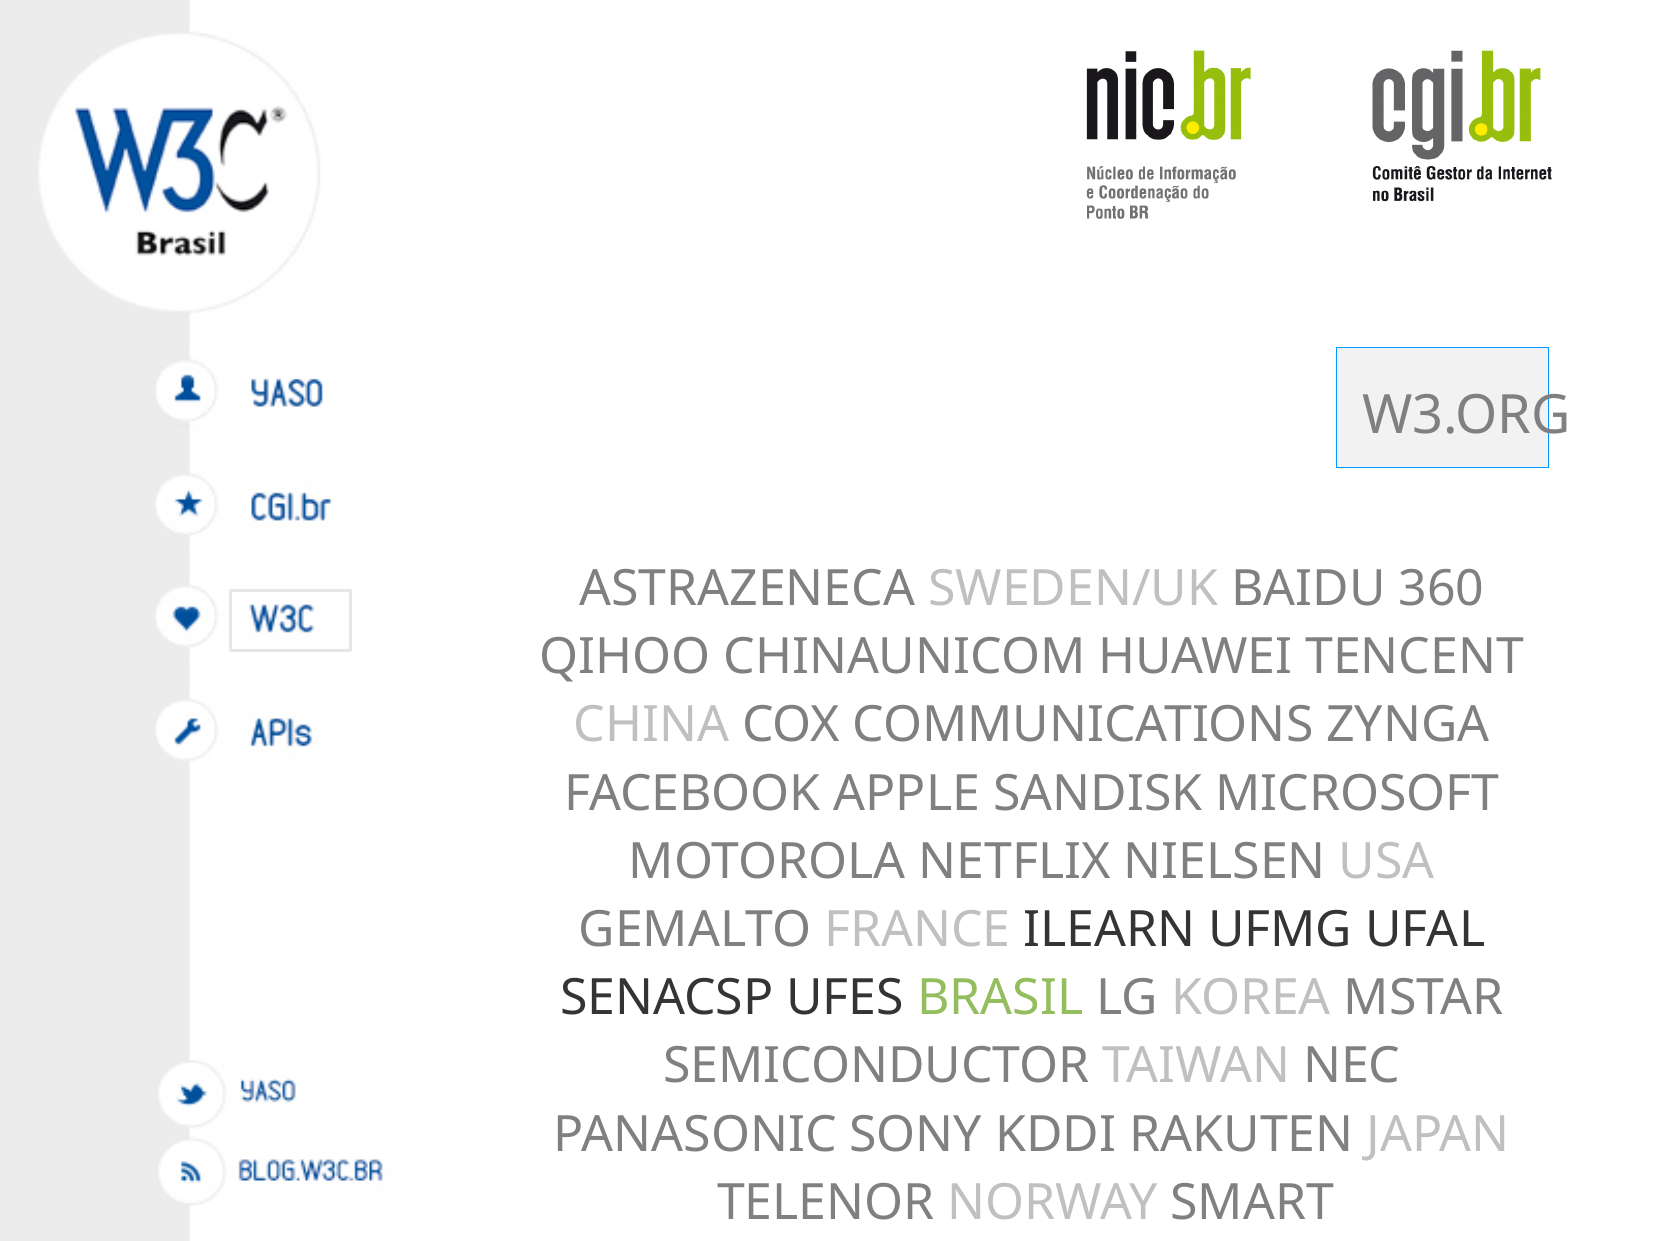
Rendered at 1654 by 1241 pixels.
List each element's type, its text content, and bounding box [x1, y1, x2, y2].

picture [0, 0, 1654, 1241]
text_box W3.ORG [1347, 367, 1543, 442]
text_box ASTRAZENECA SWEDEN/UK BAIDU 360 QIHOO CHINAUNICOM HUAWEI TENCENT CHINA COX COMMUNICATIONS ZYNGA FACEBOOK APPLE SANDISK MICROSOFT MOTOROLA NETFLIX NIELSEN USA GEMALTO FRANCE ILEARN UFMG UFAL SENACSP UFES BRASIL LG KOREA MSTAR SEMICONDUCTOR TAIWAN NEC PANASONIC SONY KDDI RAKUTEN JAPAN TELENOR NORWAY SMART COMMUNICATIONS PHILIPPINES E CONTANDO... [525, 544, 1576, 1194]
text_box [1543, 399, 1549, 429]
text_box [1336, 347, 1549, 468]
